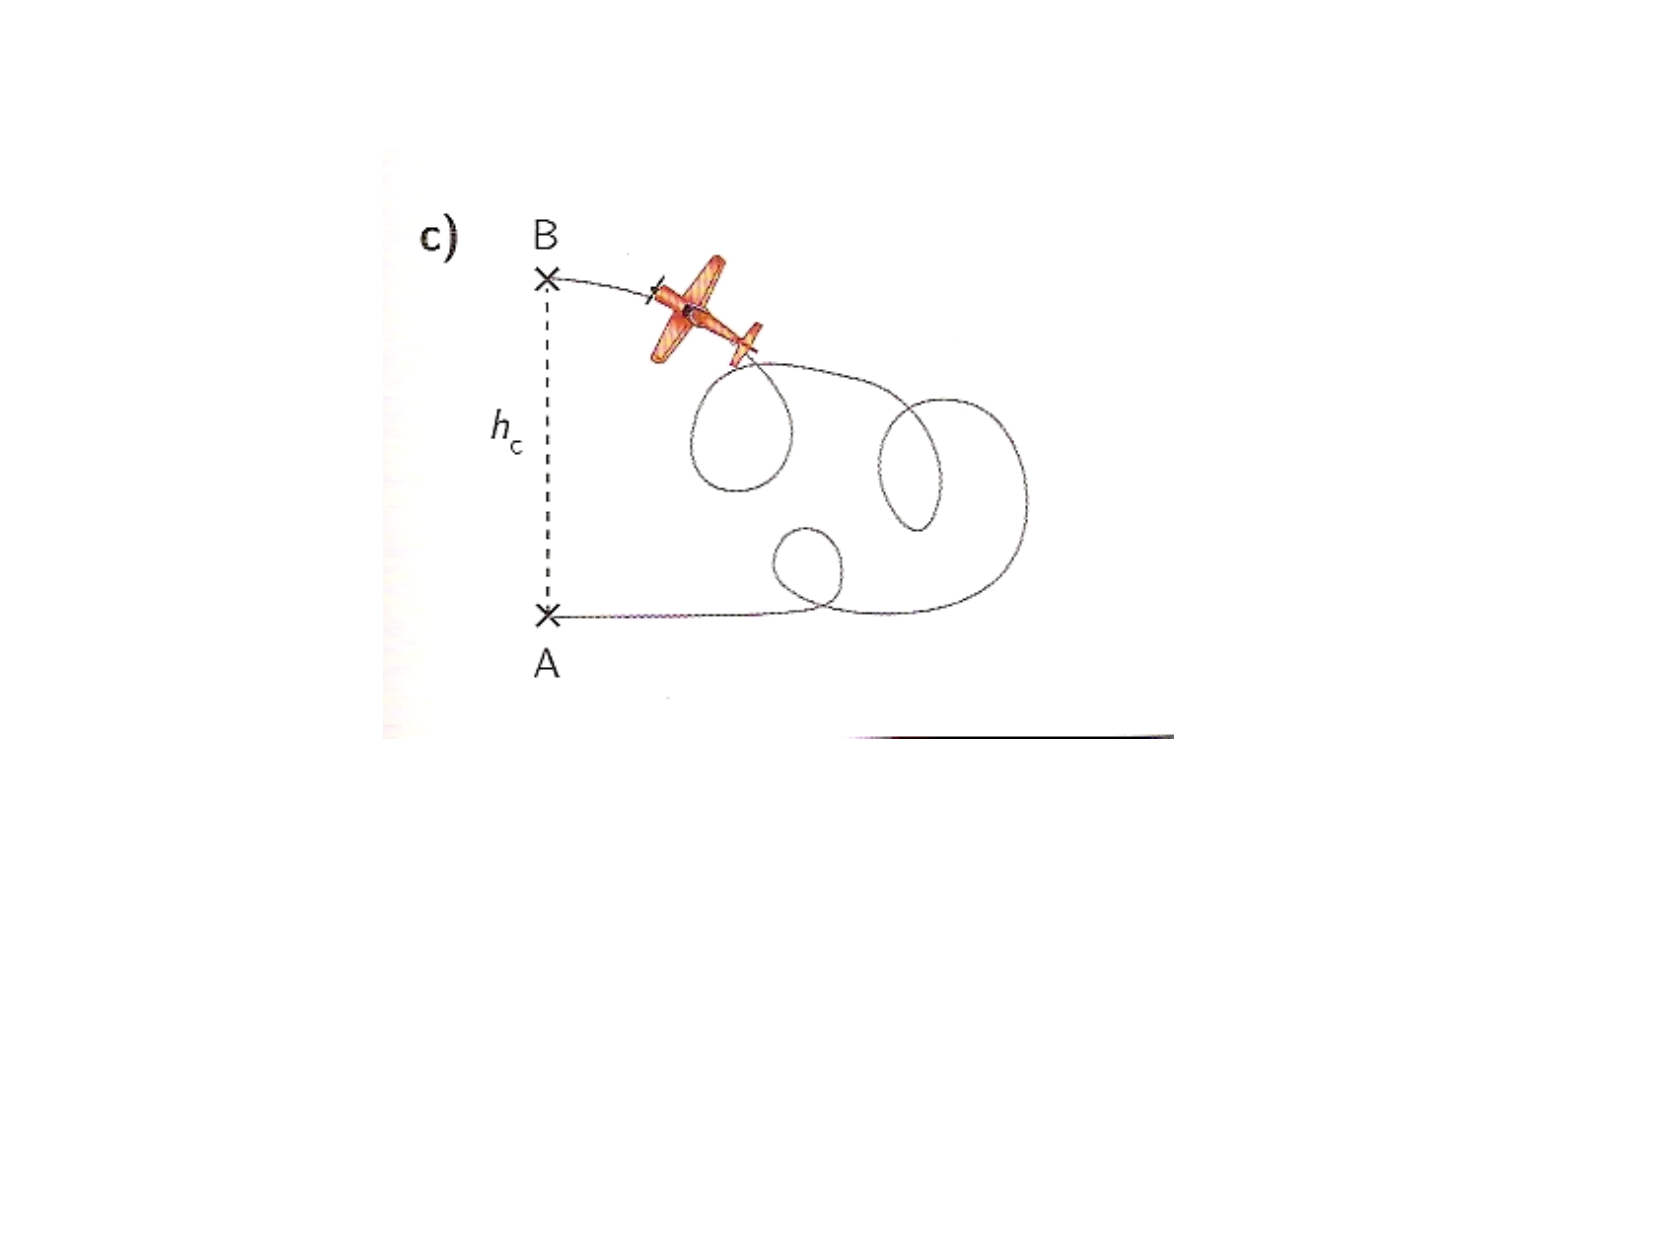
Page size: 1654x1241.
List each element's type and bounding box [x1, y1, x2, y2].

picture [383, 149, 1174, 739]
